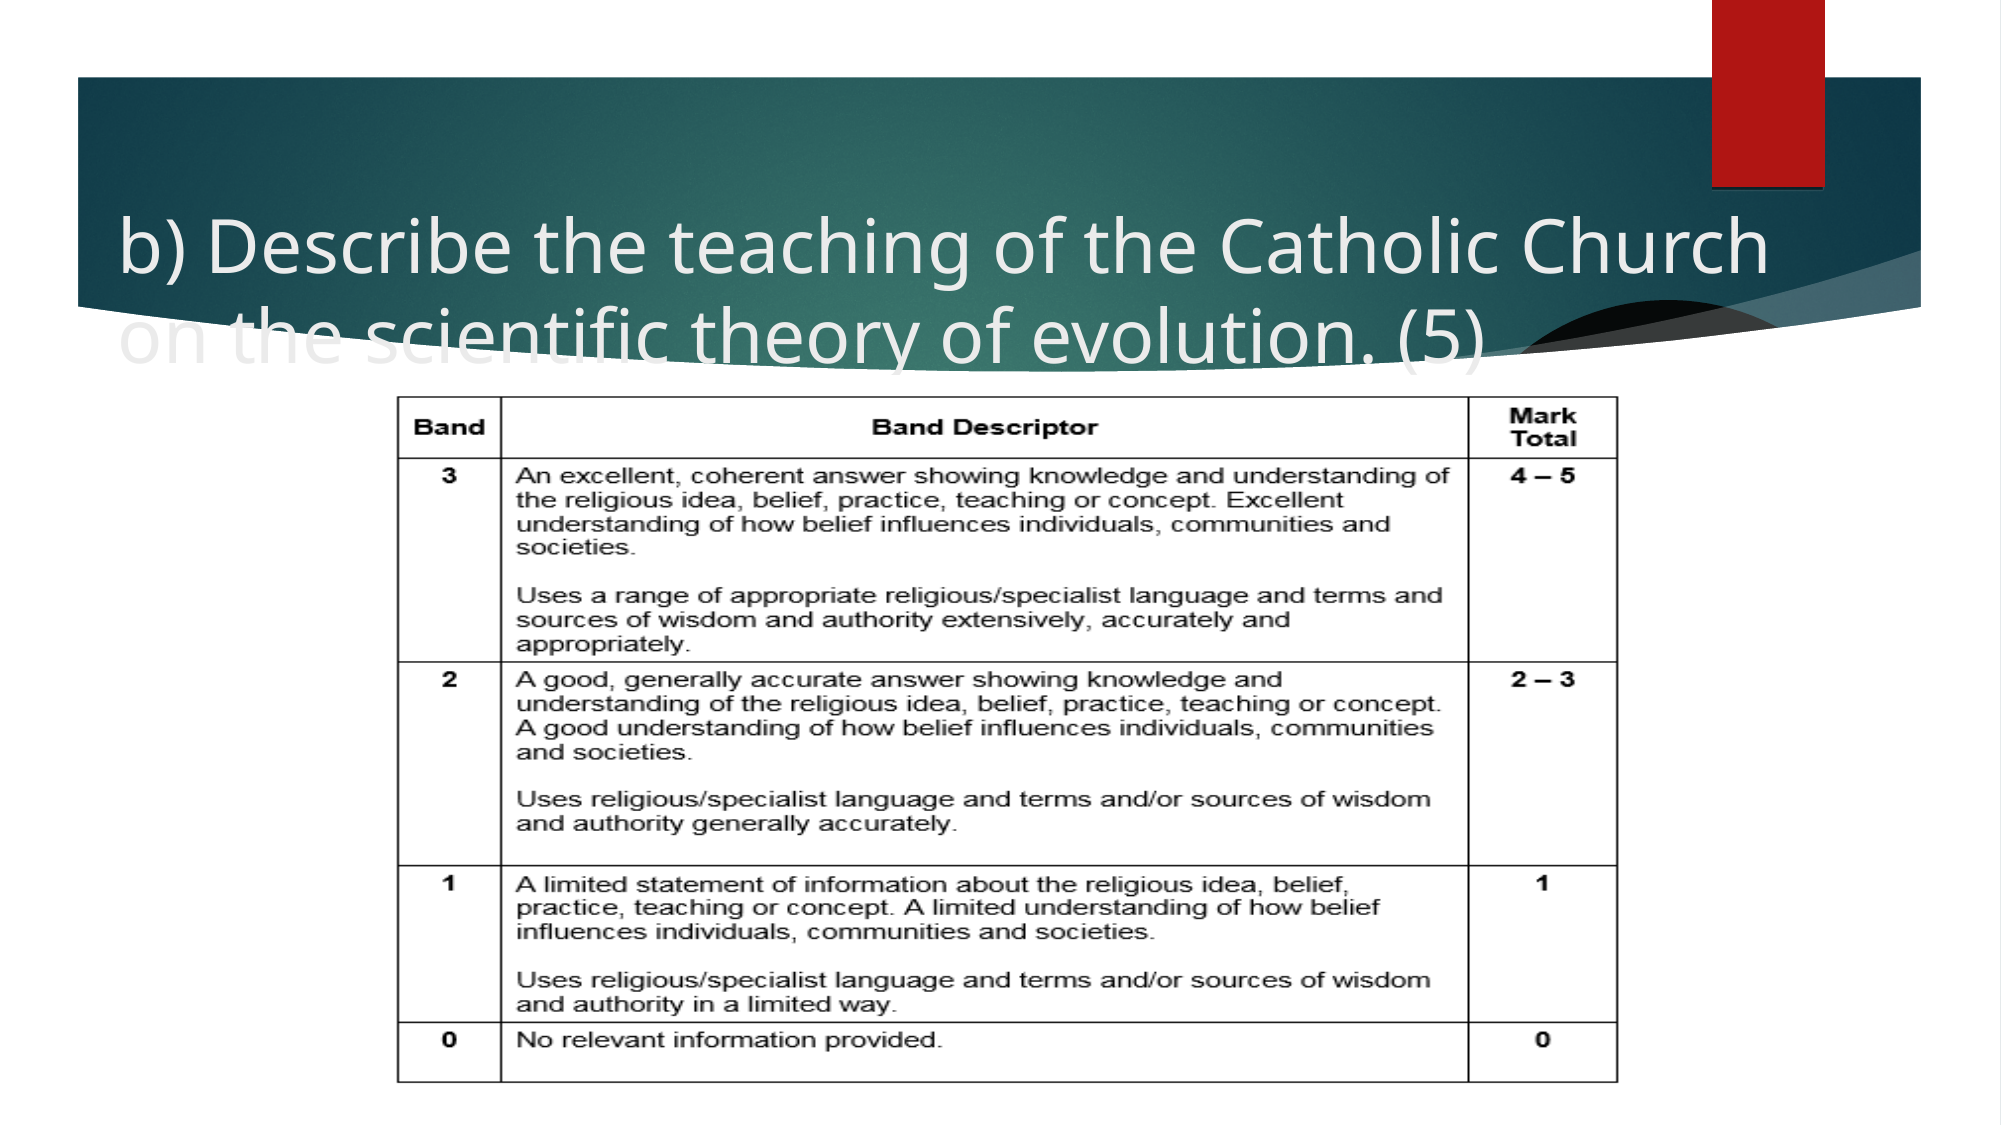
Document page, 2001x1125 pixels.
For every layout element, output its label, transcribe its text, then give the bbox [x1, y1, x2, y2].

picture [325, 375, 1676, 1099]
title b) Describe the teaching of the Catholic Church on the scientific theory of evolution. (5) [102, 191, 1849, 308]
